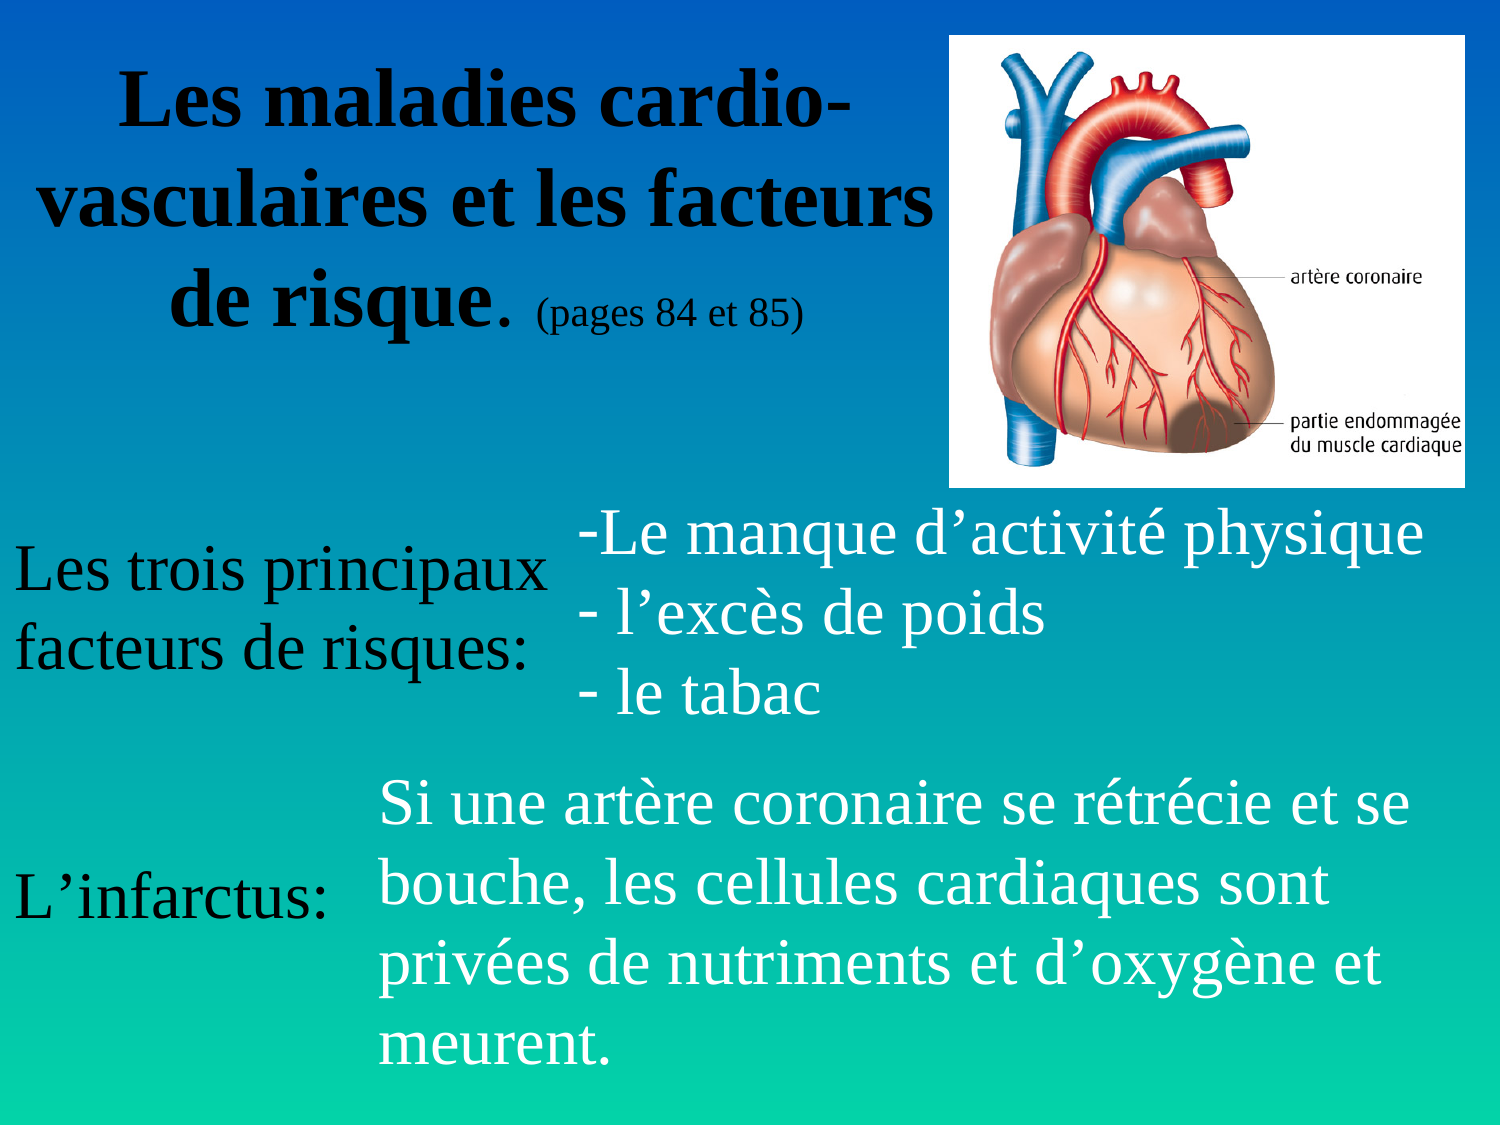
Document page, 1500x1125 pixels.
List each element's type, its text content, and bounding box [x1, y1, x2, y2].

picture [949, 35, 1500, 487]
text_box L’infarctus: [0, 843, 363, 940]
text_box Le manque d’activité physique l’excès de poids le tabac [562, 480, 1465, 736]
text_box Les trois principaux facteurs de risques: [0, 515, 562, 691]
text_box Si une artère coronaire se rétrécie et se bouche, les cellules cardiaques sont privées de nutriments et d’oxygène et meurent. [363, 749, 1454, 1086]
text_box Les maladies cardio-vasculaires et les facteurs de risque. (pages 84 et 85) [0, 35, 949, 351]
